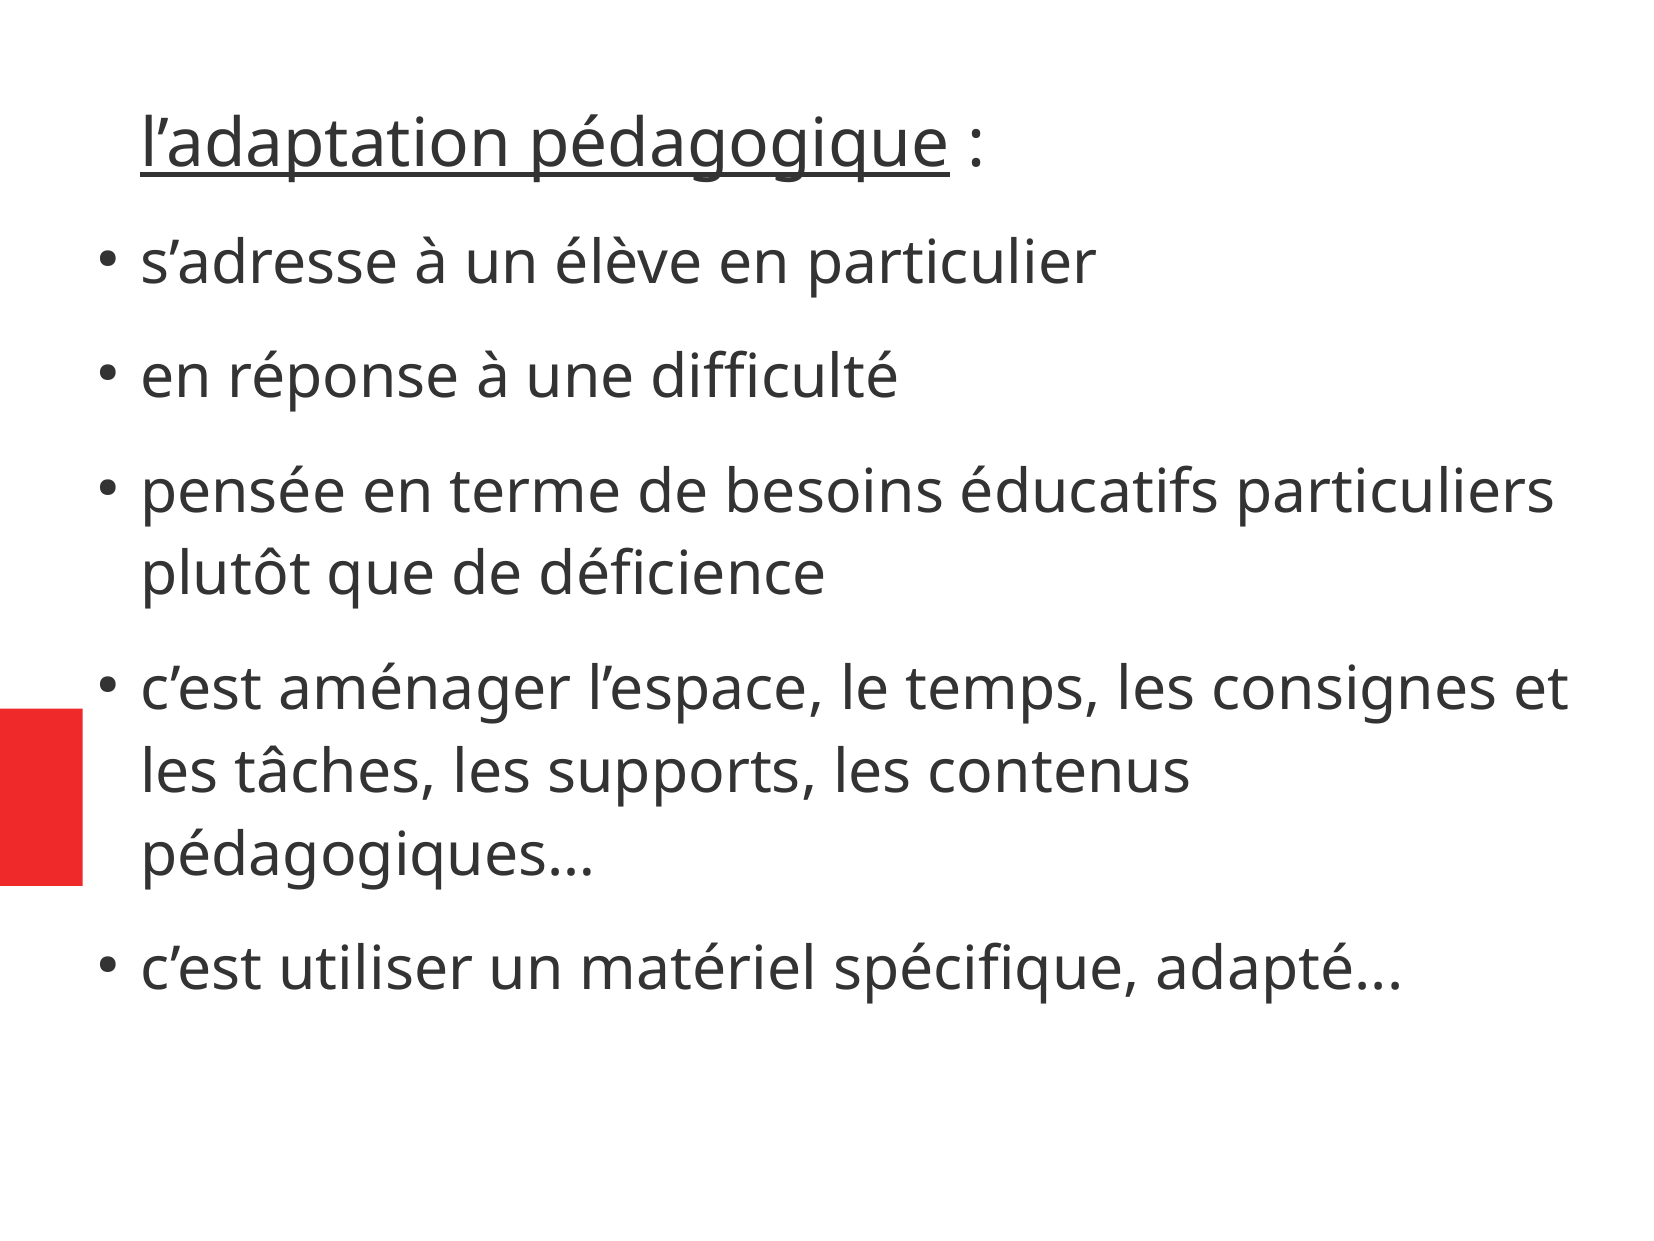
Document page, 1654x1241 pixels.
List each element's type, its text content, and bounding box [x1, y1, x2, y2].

list l’adaptation pédagogique : s’adresse à un élève en particulier en réponse à une difficulté pensée en terme de besoins éducatifs particuliers plutôt que de déficience c’est aménager l’espace, le temps, les consignes et les tâches, les supports, les contenus pédagogiques… c’est utiliser un matériel spécifique, adapté... [82, 94, 1571, 1010]
